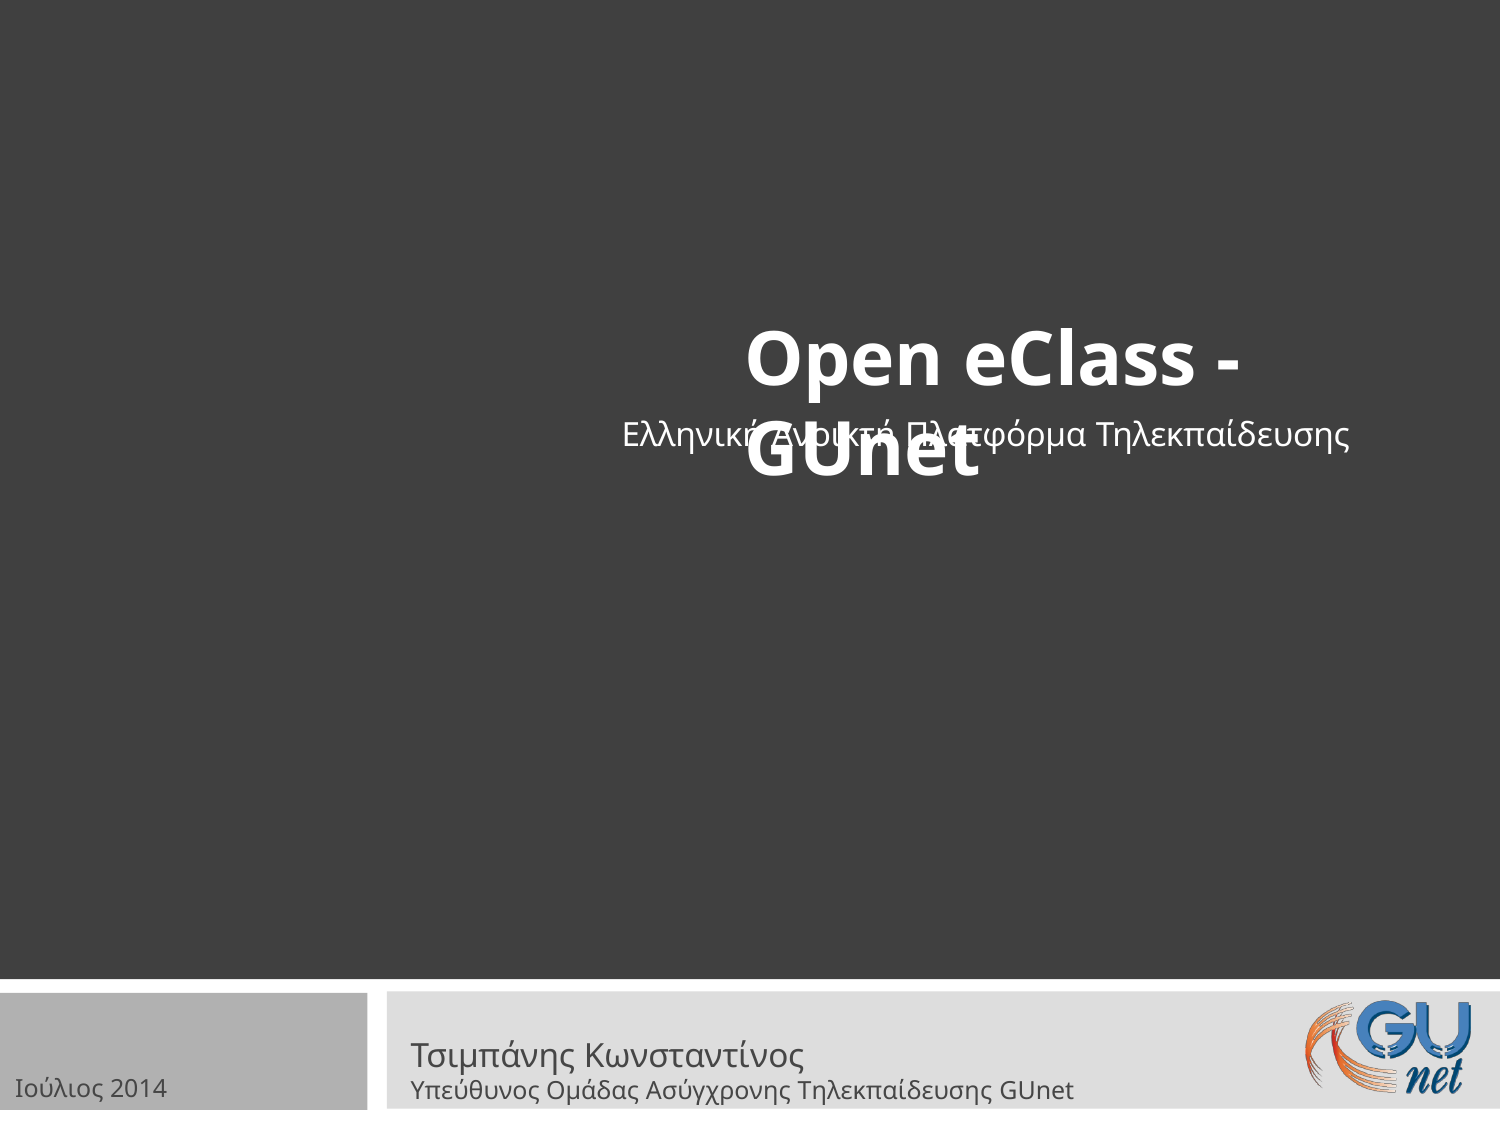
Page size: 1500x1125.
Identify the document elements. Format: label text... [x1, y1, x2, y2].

text_box Τσιμπάνης Κωνσταντίνος Υπεύθυνος Ομάδας Ασύγχρονης Τηλεκπαίδευσης GUnet [408, 1034, 1109, 1103]
text_box Open eClass - GUnet [742, 310, 1399, 386]
text_box [0, 0, 1500, 1125]
text_box Ελληνική Ανοικτή Πλατφόρμα Τηλεκπαίδευσης [619, 413, 1399, 448]
text_box Ιούλιος 2014 [12, 1073, 181, 1103]
